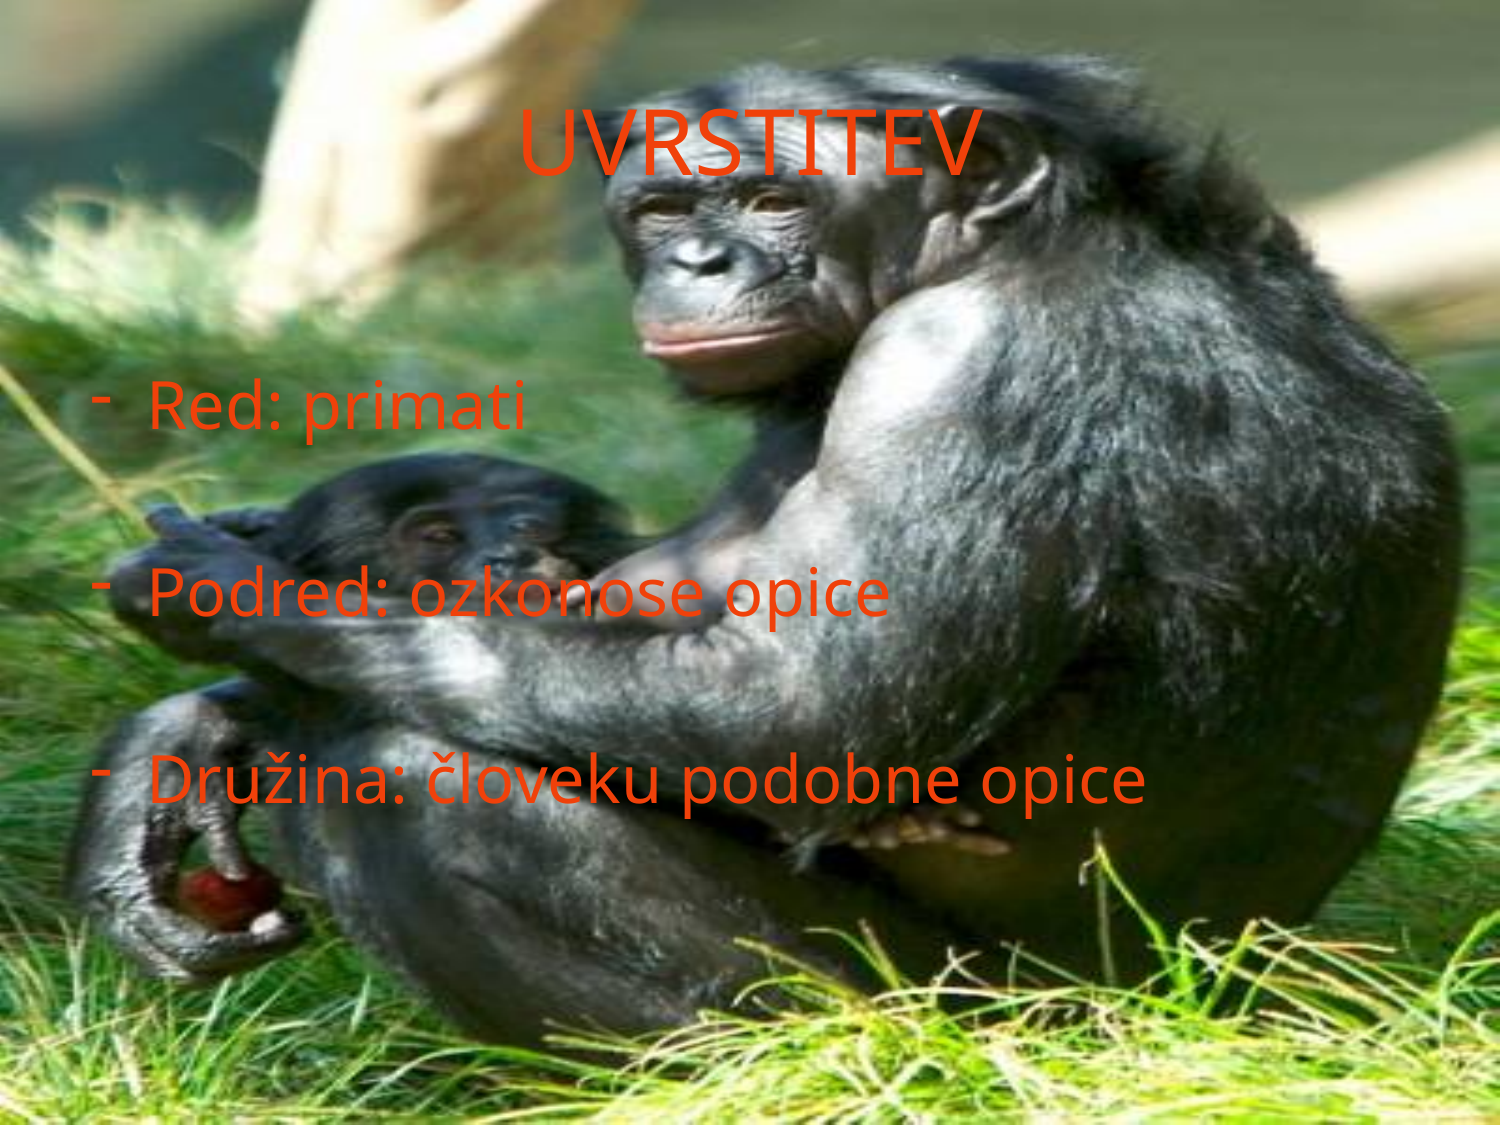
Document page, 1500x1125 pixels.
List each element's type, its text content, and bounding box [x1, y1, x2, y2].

picture [0, 0, 1500, 1125]
list Red: primati Podred: ozkonose opice Družina: človeku podobne opice [75, 262, 1425, 1005]
title UVRSTITEV [75, 45, 1425, 233]
